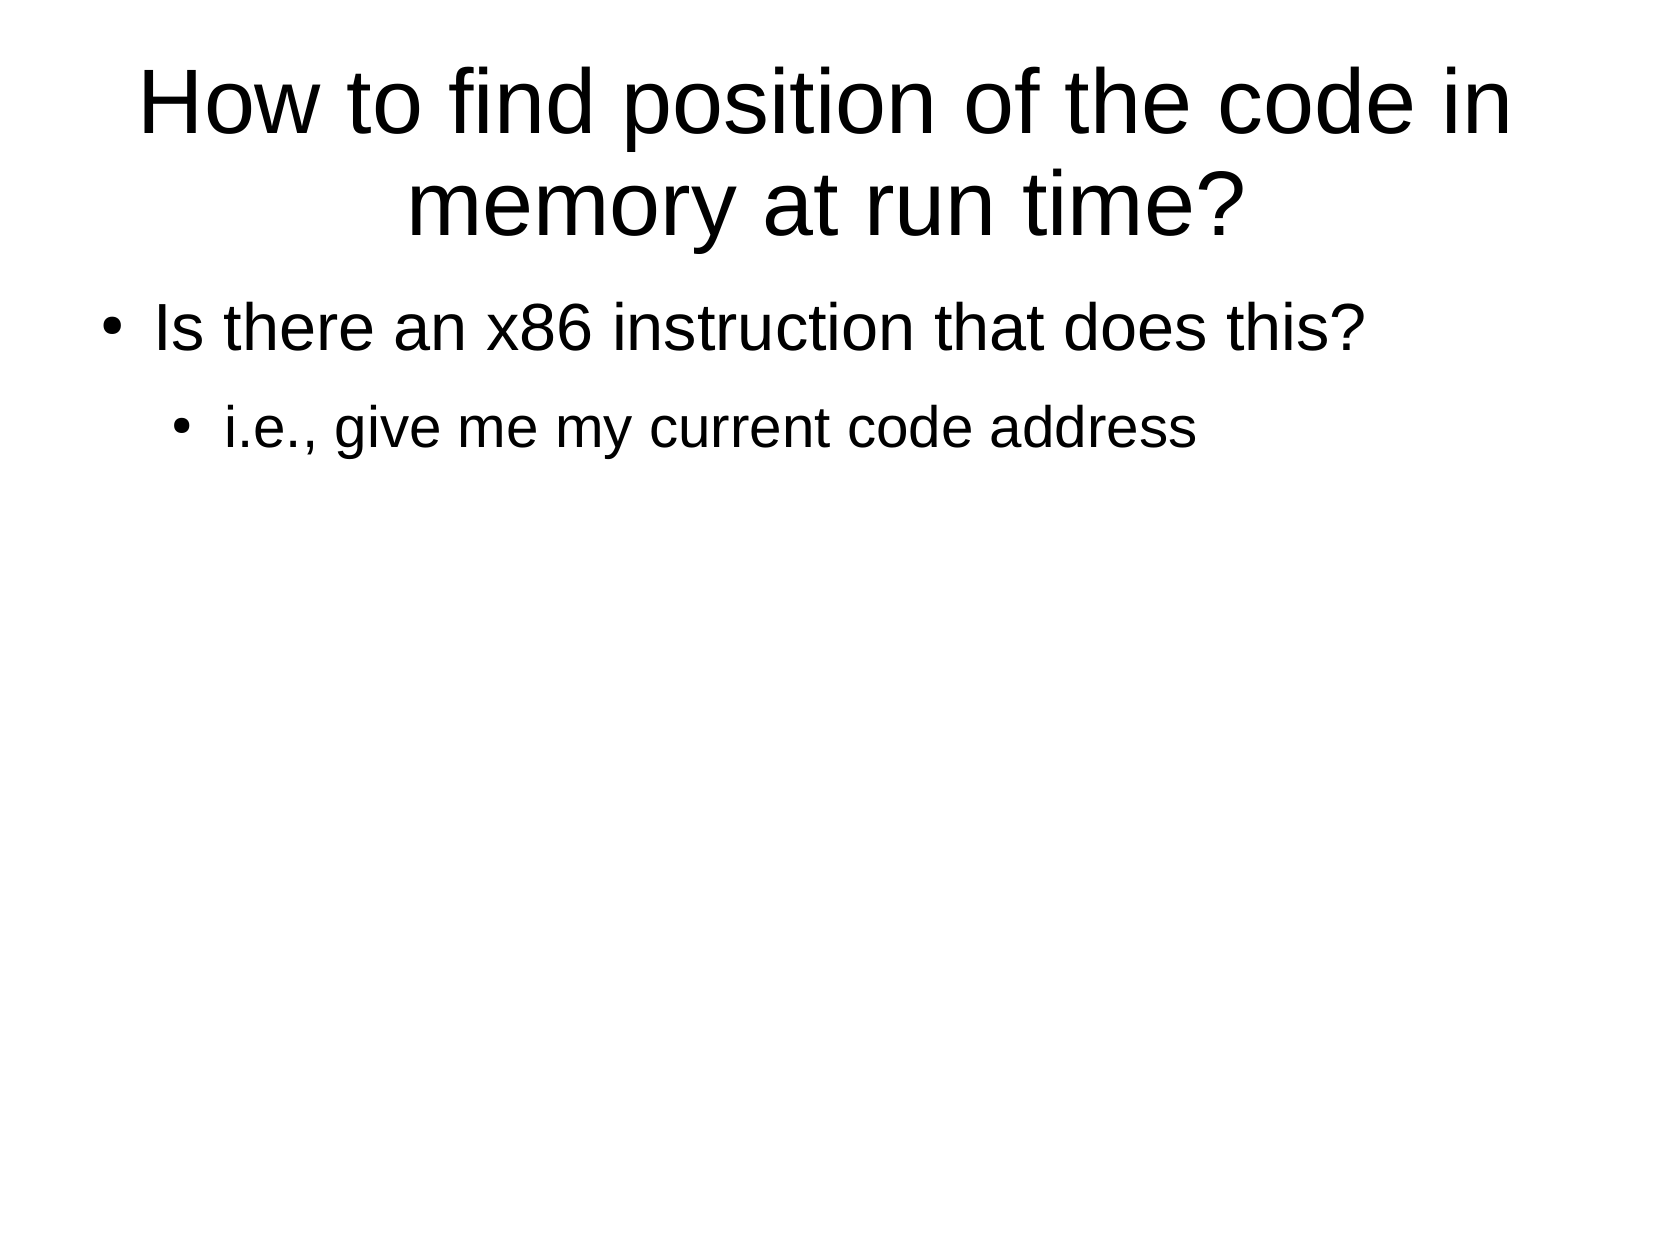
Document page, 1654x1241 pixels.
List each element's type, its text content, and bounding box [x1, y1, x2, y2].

list Is there an x86 instruction that does this? i.e., give me my current code address [82, 290, 1571, 1010]
title How to find position of the code in memory at run time? [82, 49, 1571, 257]
